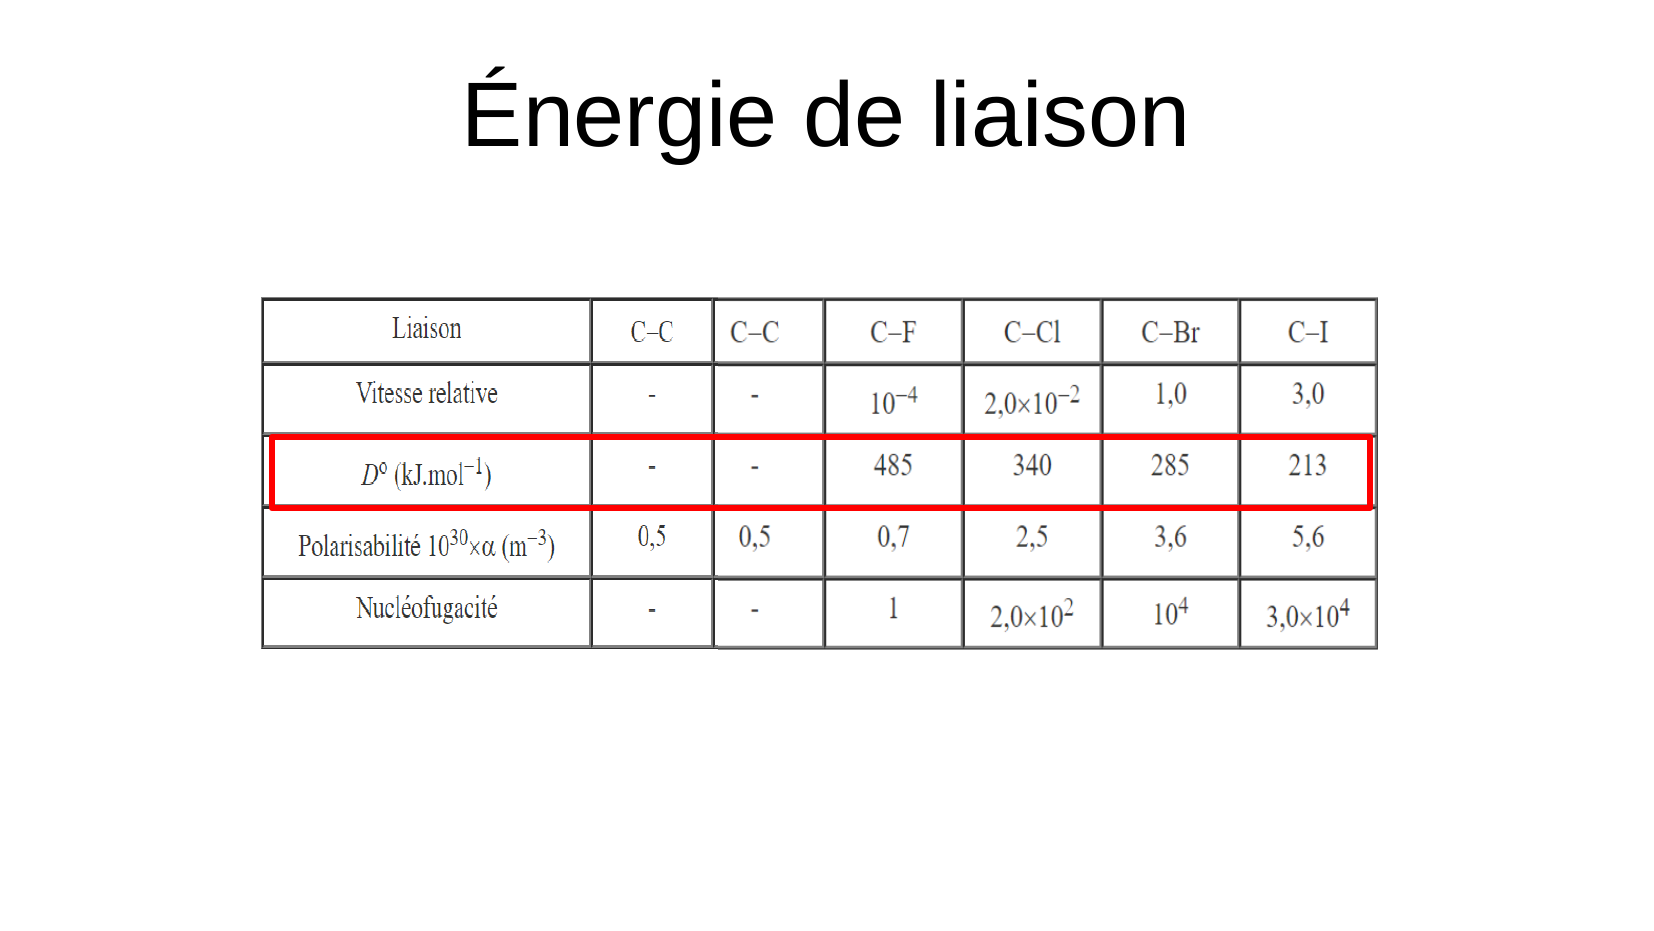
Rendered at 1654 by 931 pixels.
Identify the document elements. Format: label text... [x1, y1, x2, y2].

picture [236, 271, 1400, 671]
title Énergie de liaison [82, 37, 1571, 193]
